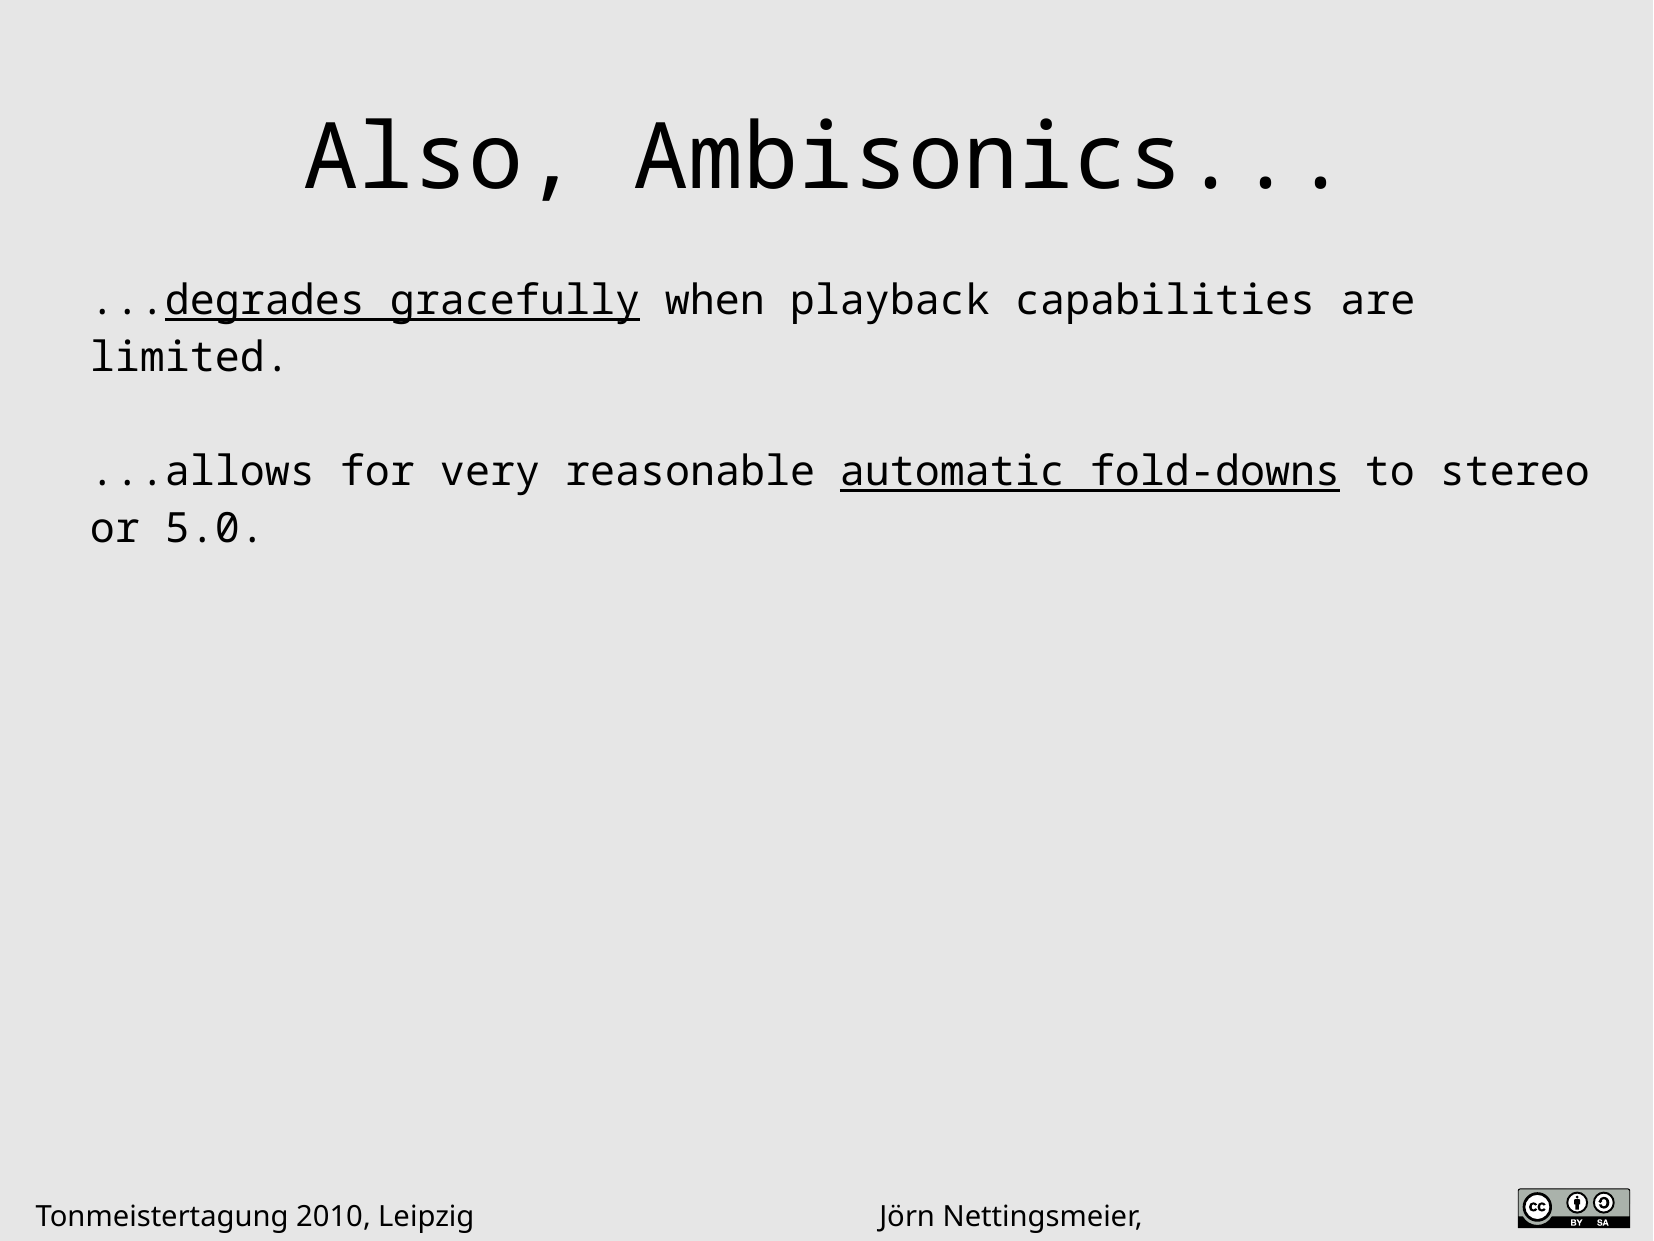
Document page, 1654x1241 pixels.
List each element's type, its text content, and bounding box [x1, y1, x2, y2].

text_box ...degrades gracefully when playback capabilities are limited. ...allows for very reasonable automatic fold-downs to stereo or 5.0. [75, 262, 1613, 520]
title Also, Ambisonics... [82, 49, 1571, 257]
